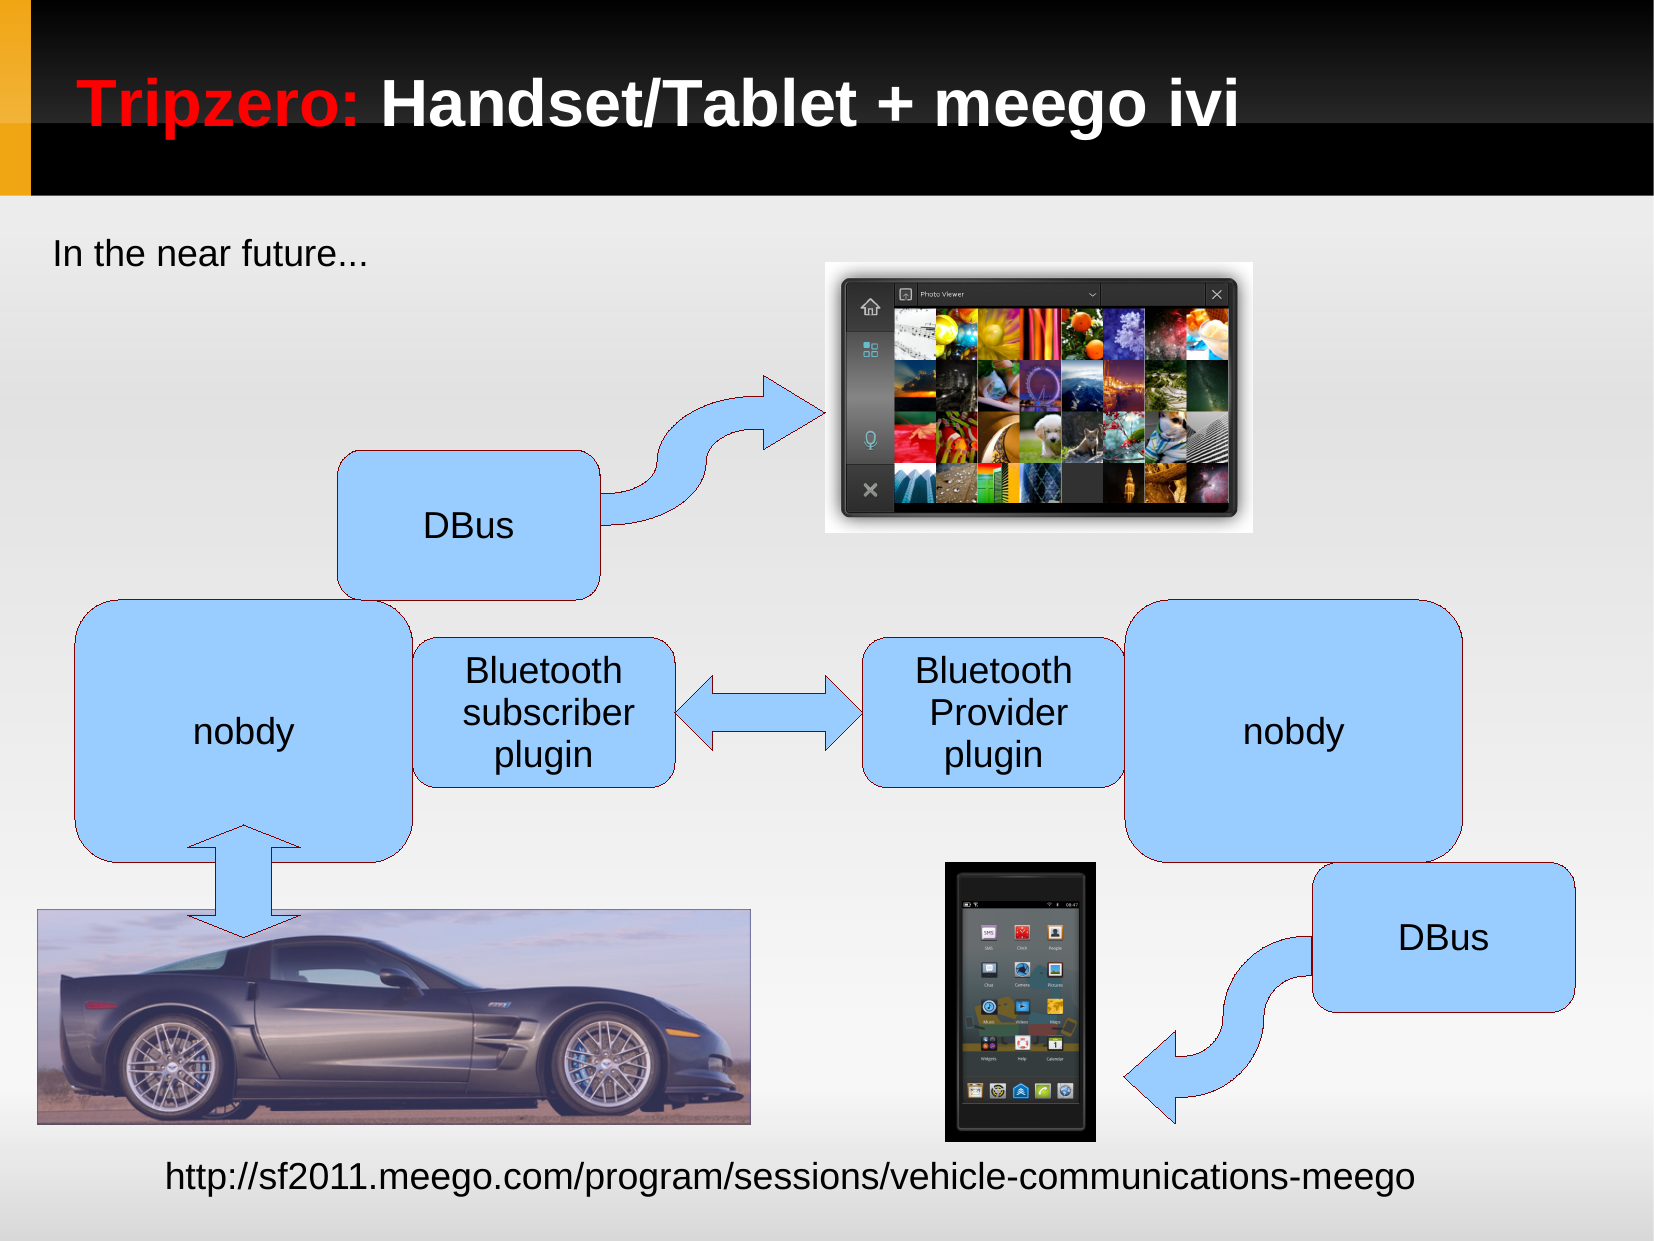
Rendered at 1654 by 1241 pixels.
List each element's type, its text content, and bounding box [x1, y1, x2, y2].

title Tripzero: Handset/Tablet + meego ivi [76, 0, 1565, 208]
text_box DBus [1312, 862, 1576, 1013]
text_box nobdy [74, 599, 413, 863]
picture [0, 0, 1654, 1241]
text_box [1123, 936, 1312, 1124]
text_box Bluetooth Provider plugin [862, 637, 1124, 788]
text_box DBus [337, 450, 601, 601]
text_box nobdy [1124, 599, 1463, 863]
text_box Bluetooth subscriber plugin [412, 637, 676, 788]
text_box [187, 824, 301, 938]
text_box In the near future... [37, 225, 563, 282]
text_box http://sf2011.meego.com/program/sessions/vehicle-communications-meego [150, 1148, 1436, 1206]
text_box [600, 375, 826, 526]
text_box [674, 675, 863, 751]
